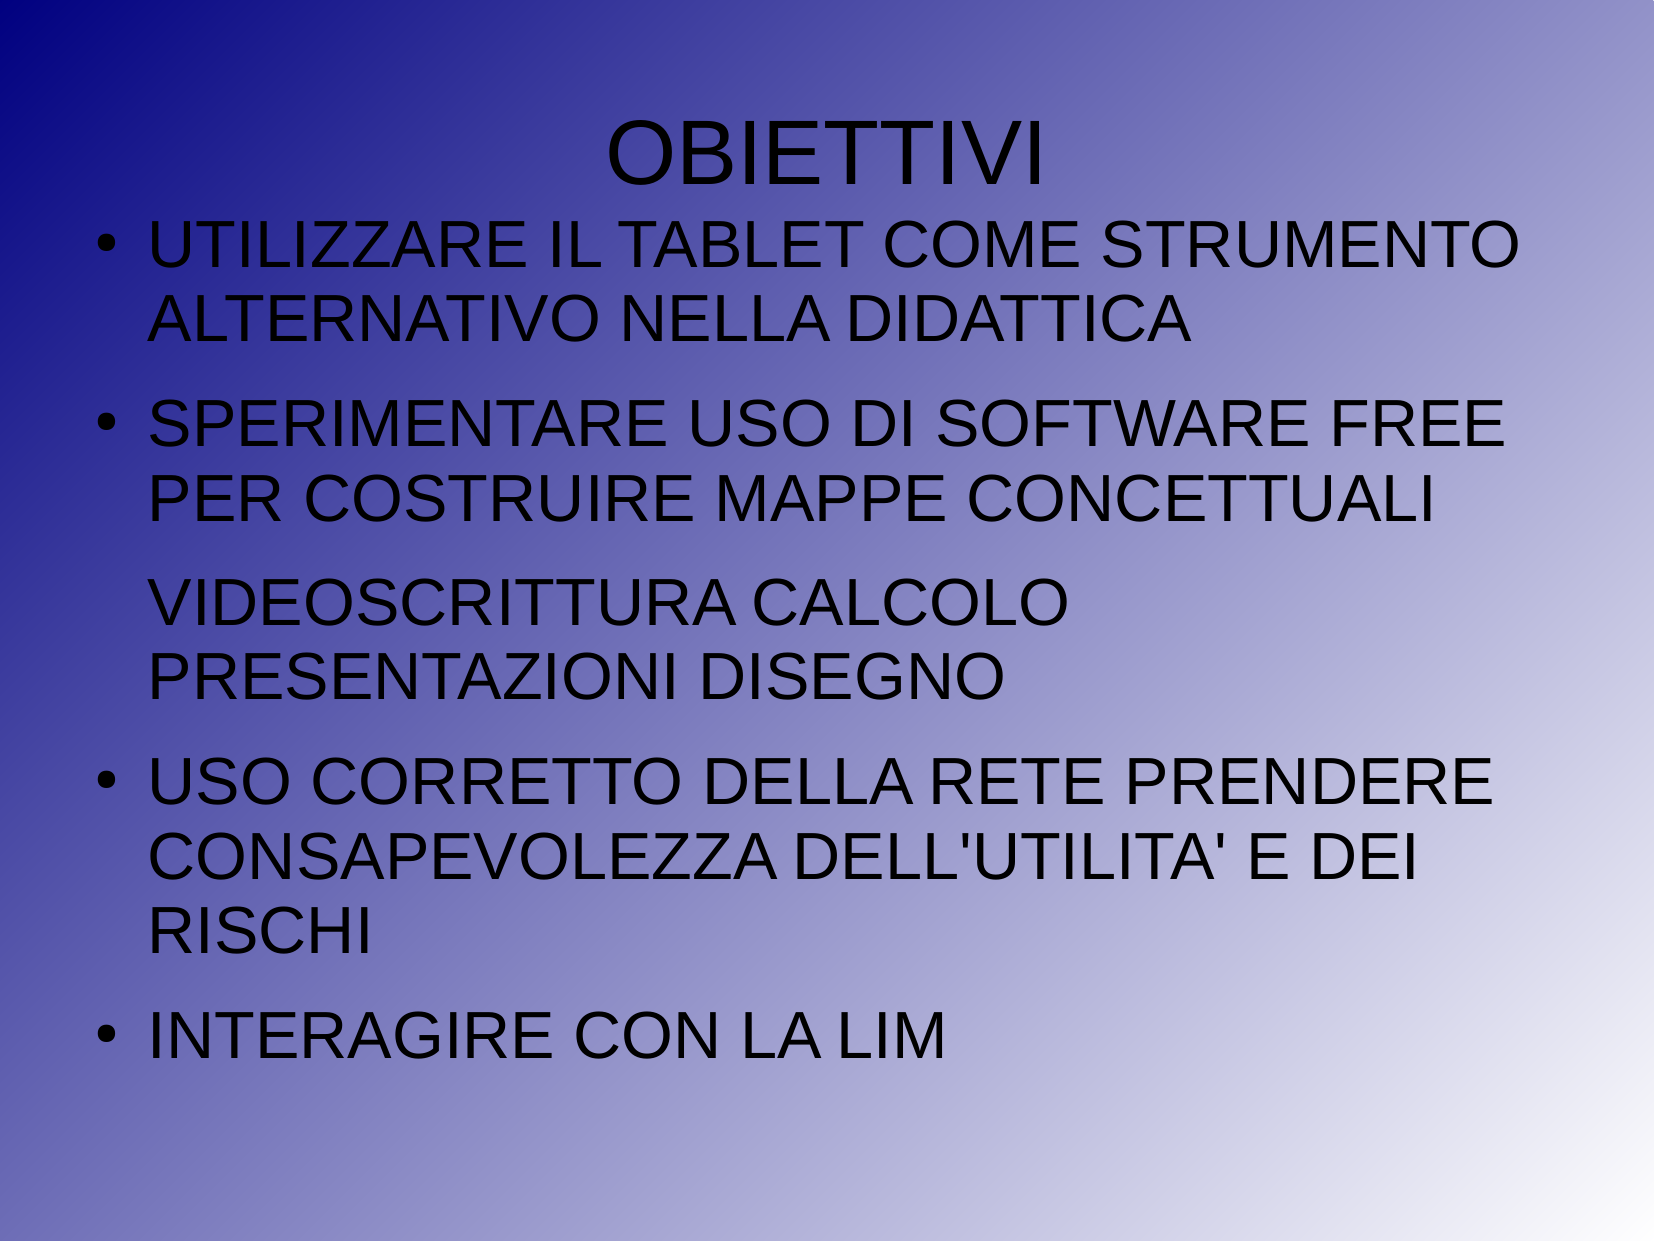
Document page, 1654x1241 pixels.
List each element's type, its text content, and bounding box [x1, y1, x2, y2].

title OBIETTIVI [82, 56, 1571, 250]
list UTILIZZARE IL TABLET COME STRUMENTO ALTERNATIVO NELLA DIDATTICA SPERIMENTARE USO DI SOFTWARE FREE PER COSTRUIRE MAPPE CONCETTUALI VIDEOSCRITTURA CALCOLO PRESENTAZIONI DISEGNO USO CORRETTO DELLA RETE PRENDERE CONSAPEVOLEZZA DELL'UTILITA' E DEI RISCHI INTERAGIRE CON LA LIM [76, 206, 1565, 1241]
